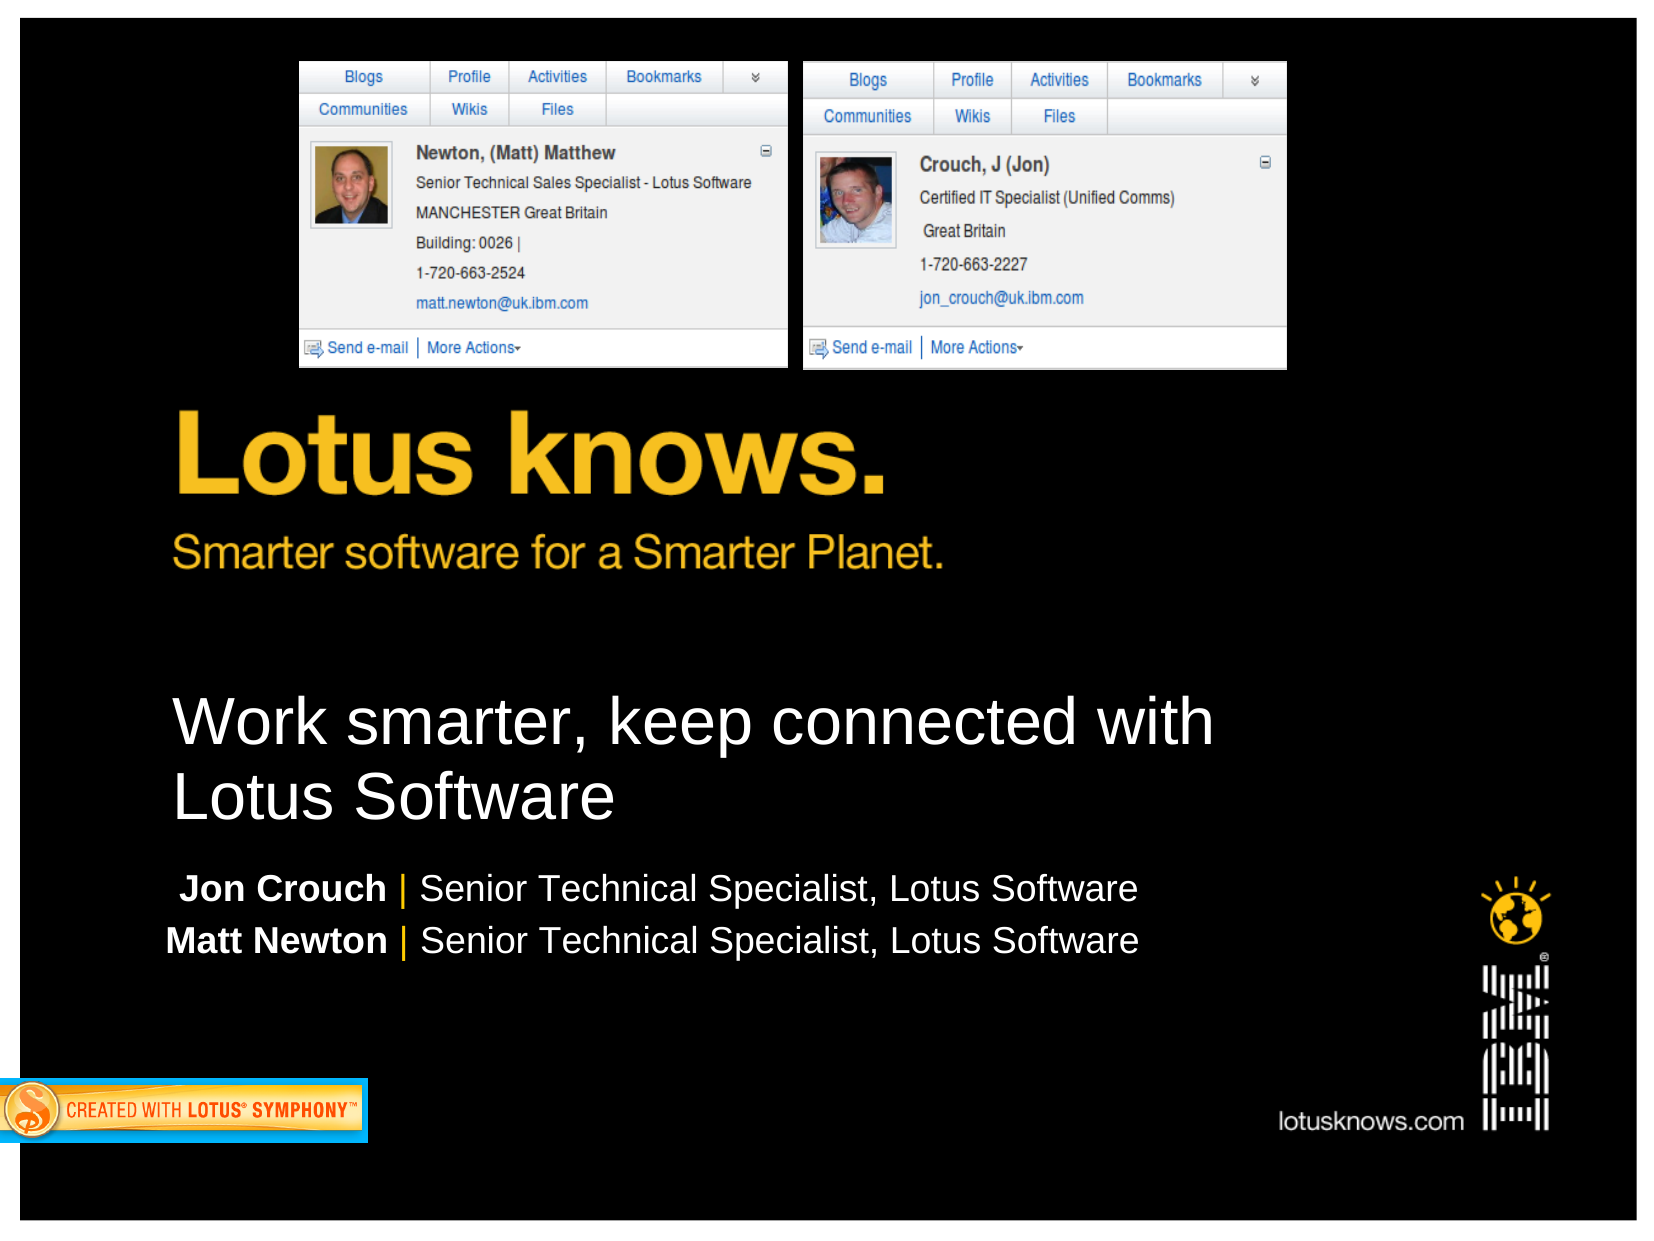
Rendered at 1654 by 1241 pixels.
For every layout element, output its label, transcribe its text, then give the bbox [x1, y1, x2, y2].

text_box Jon Crouch | Senior Technical Specialist, Lotus Software [179, 863, 1223, 921]
picture [0, 1082, 361, 1137]
title Work smarter, keep connected with Lotus Software [172, 622, 1599, 834]
text_box Matt Newton | Senior Technical Specialist, Lotus Software [165, 915, 1209, 972]
picture [32, 26, 1620, 1215]
